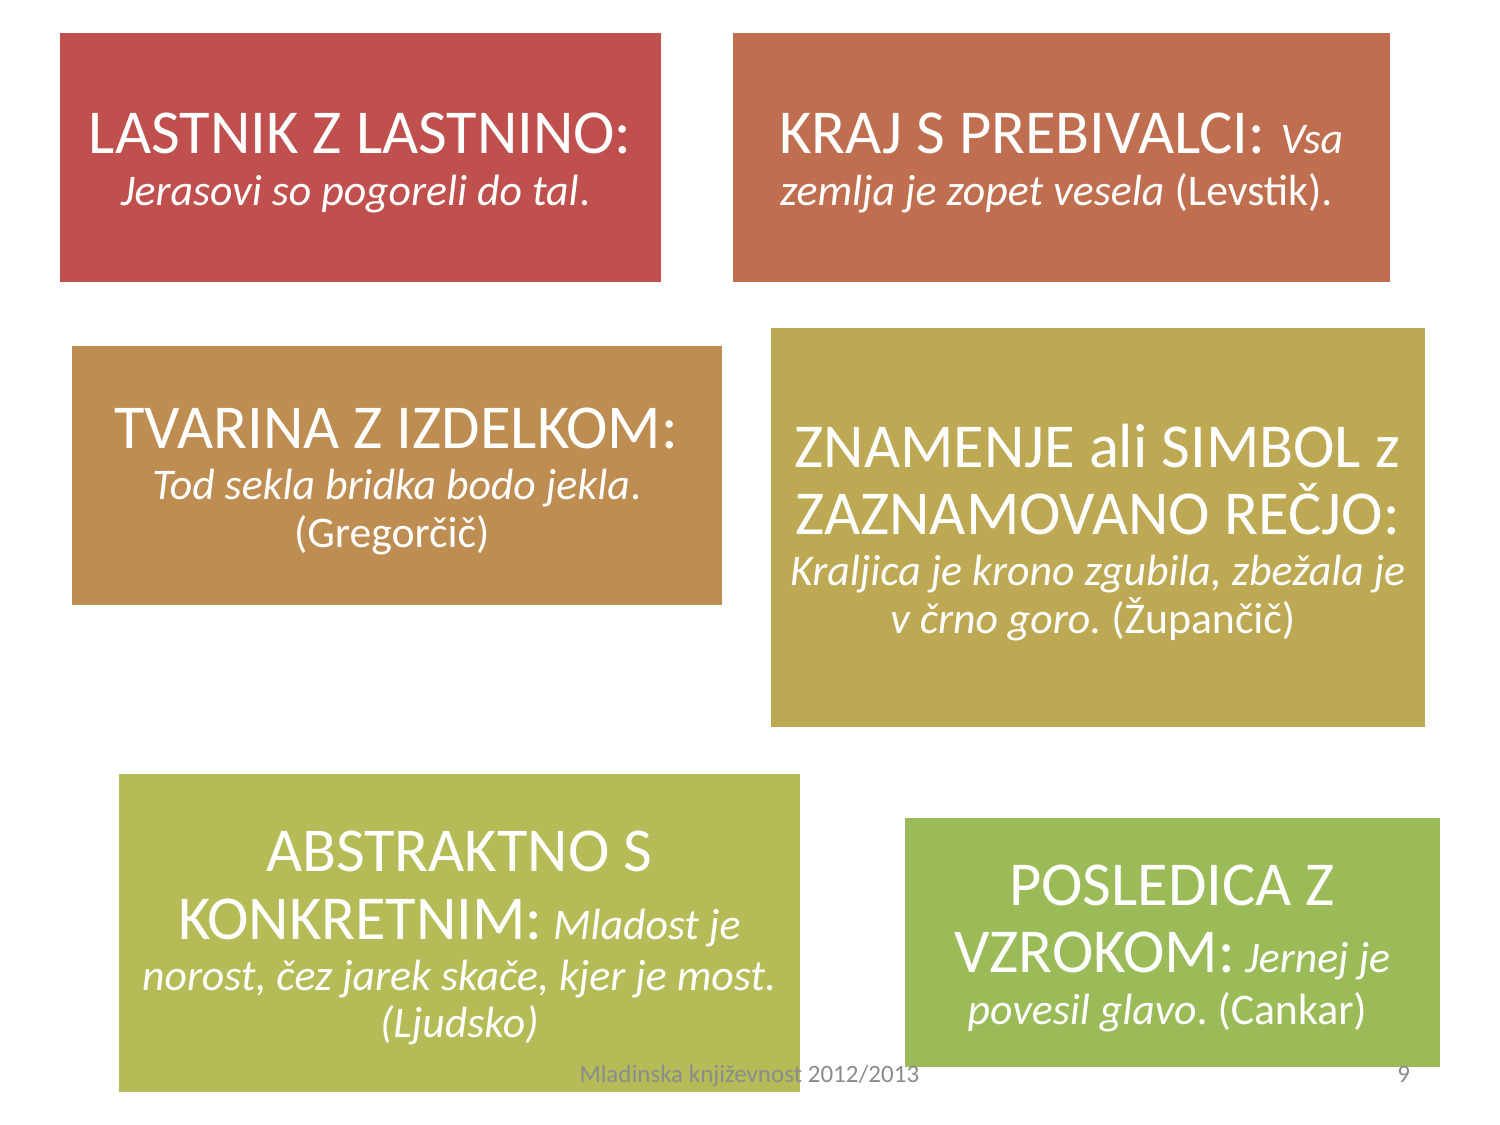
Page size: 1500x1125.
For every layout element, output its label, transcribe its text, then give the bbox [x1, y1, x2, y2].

text_box ZNAMENJE ali SIMBOL z ZAZNAMOVANO REČJO: Kraljica je krono zgubila, zbežala je v črno goro. (Župančič) [768, 326, 1427, 730]
footer Mladinska književnost 2012/2013 [512, 1042, 988, 1103]
text_box LASTNIK Z LASTNINO: Jerasovi so pogoreli do tal. [58, 30, 663, 284]
text_box POSLEDICA Z VZROKOM: Jernej je povesil glavo. (Cankar) [902, 816, 1442, 1070]
slide_number <number> [1074, 1042, 1425, 1103]
text_box ABSTRAKTNO S KONKRETNIM: Mladost je norost, čez jarek skače, kjer je most. (Ljudsko) [117, 771, 802, 1094]
text_box TVARINA Z IZDELKOM: Tod sekla bridka bodo jekla. (Gregorčič) [69, 344, 724, 608]
text_box KRAJ S PREBIVALCI: Vsa zemlja je zopet vesela (Levstik). [730, 30, 1392, 284]
